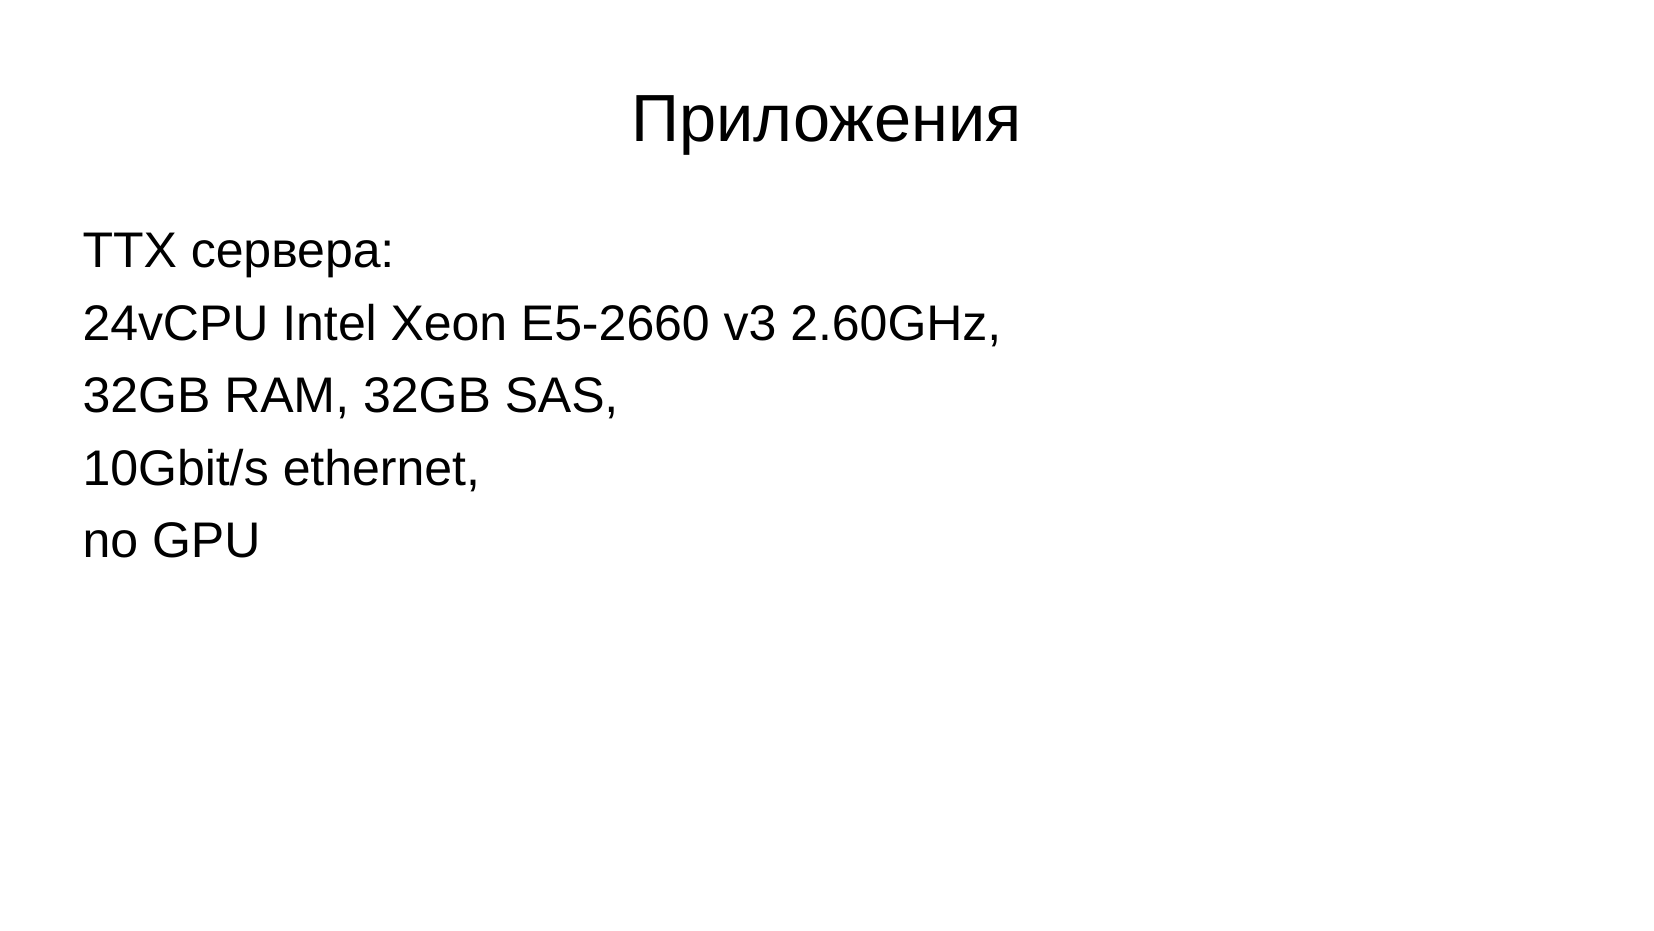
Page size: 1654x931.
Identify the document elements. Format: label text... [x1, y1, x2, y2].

title Приложения [82, 37, 1571, 193]
list ТТХ сервера: 24vCPU Intel Xeon E5-2660 v3 2.60GHz, 32GB RAM, 32GB SAS, 10Gbit/s ethernet, no GPU [82, 217, 1571, 758]
